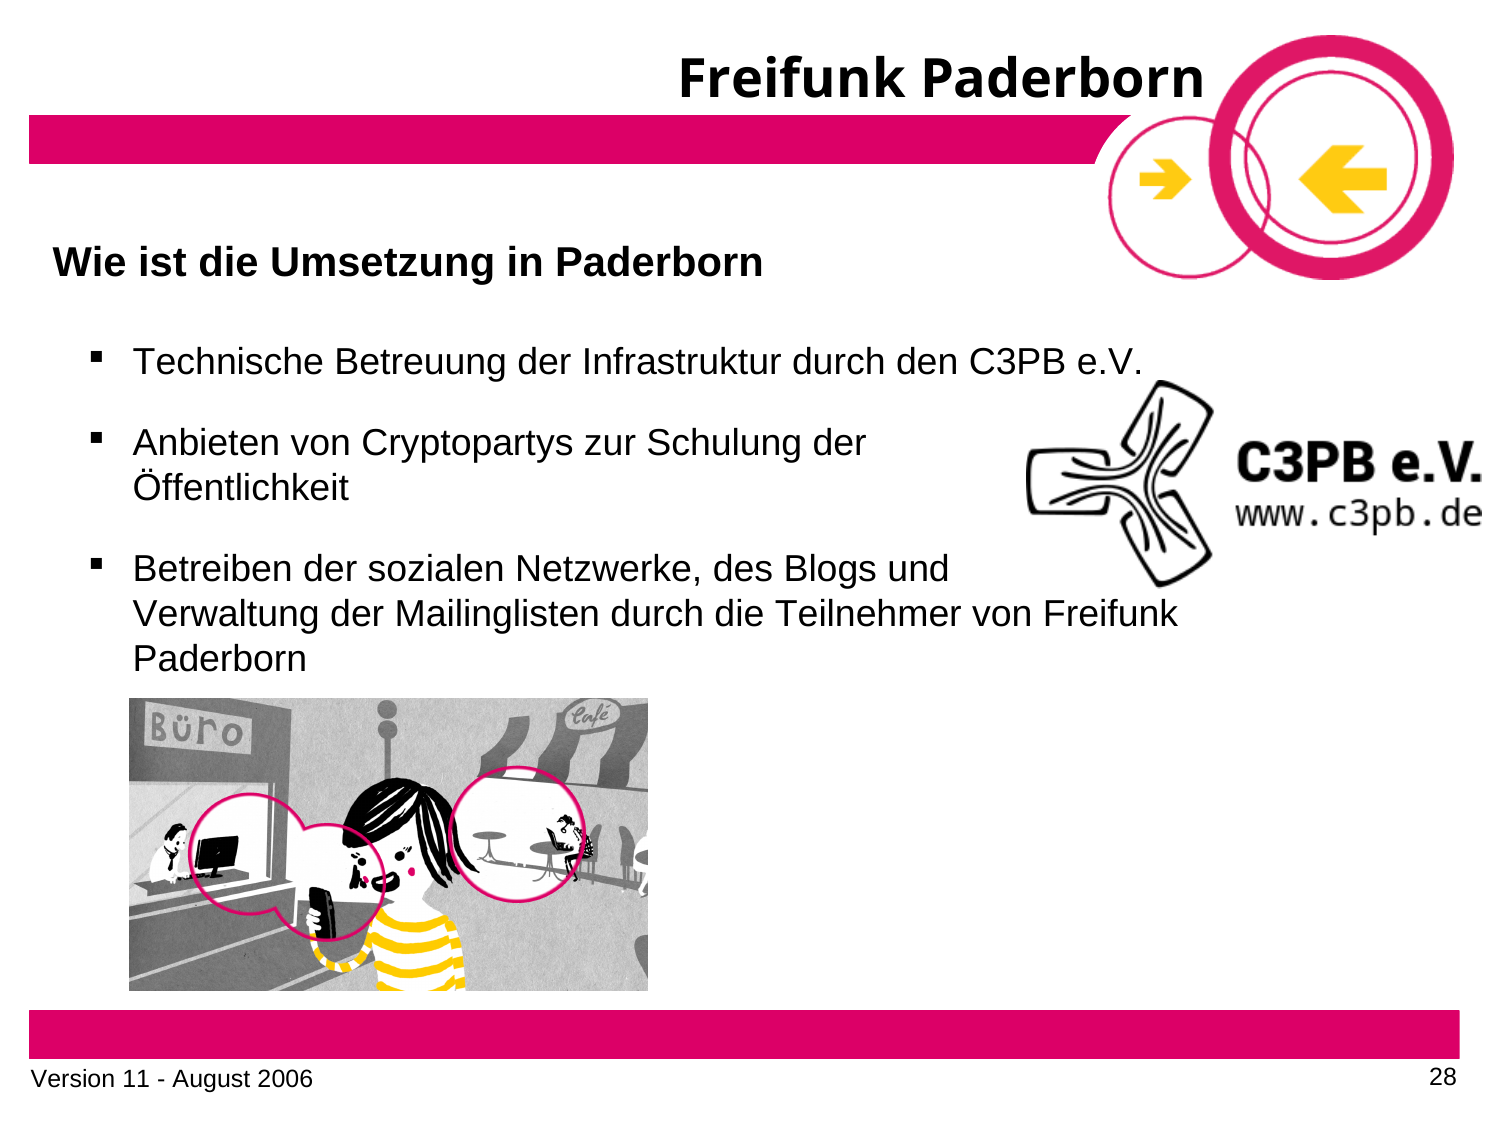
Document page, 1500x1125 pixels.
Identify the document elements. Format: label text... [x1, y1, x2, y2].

picture [1026, 380, 1482, 589]
text_box Technische Betreuung der Infrastruktur durch den C3PB e.V. Anbieten von Cryptopartys zur Schulung der Öffentlichkeit Betreiben der sozialen Netzwerke, des Blogs und Verwaltung der Mailinglisten durch die Teilnehmer von Freifunk Paderborn [58, 337, 1287, 976]
text_box Wie ist die Umsetzung in Paderborn [52, 235, 1045, 395]
picture [1107, 35, 1454, 280]
picture [129, 698, 648, 991]
